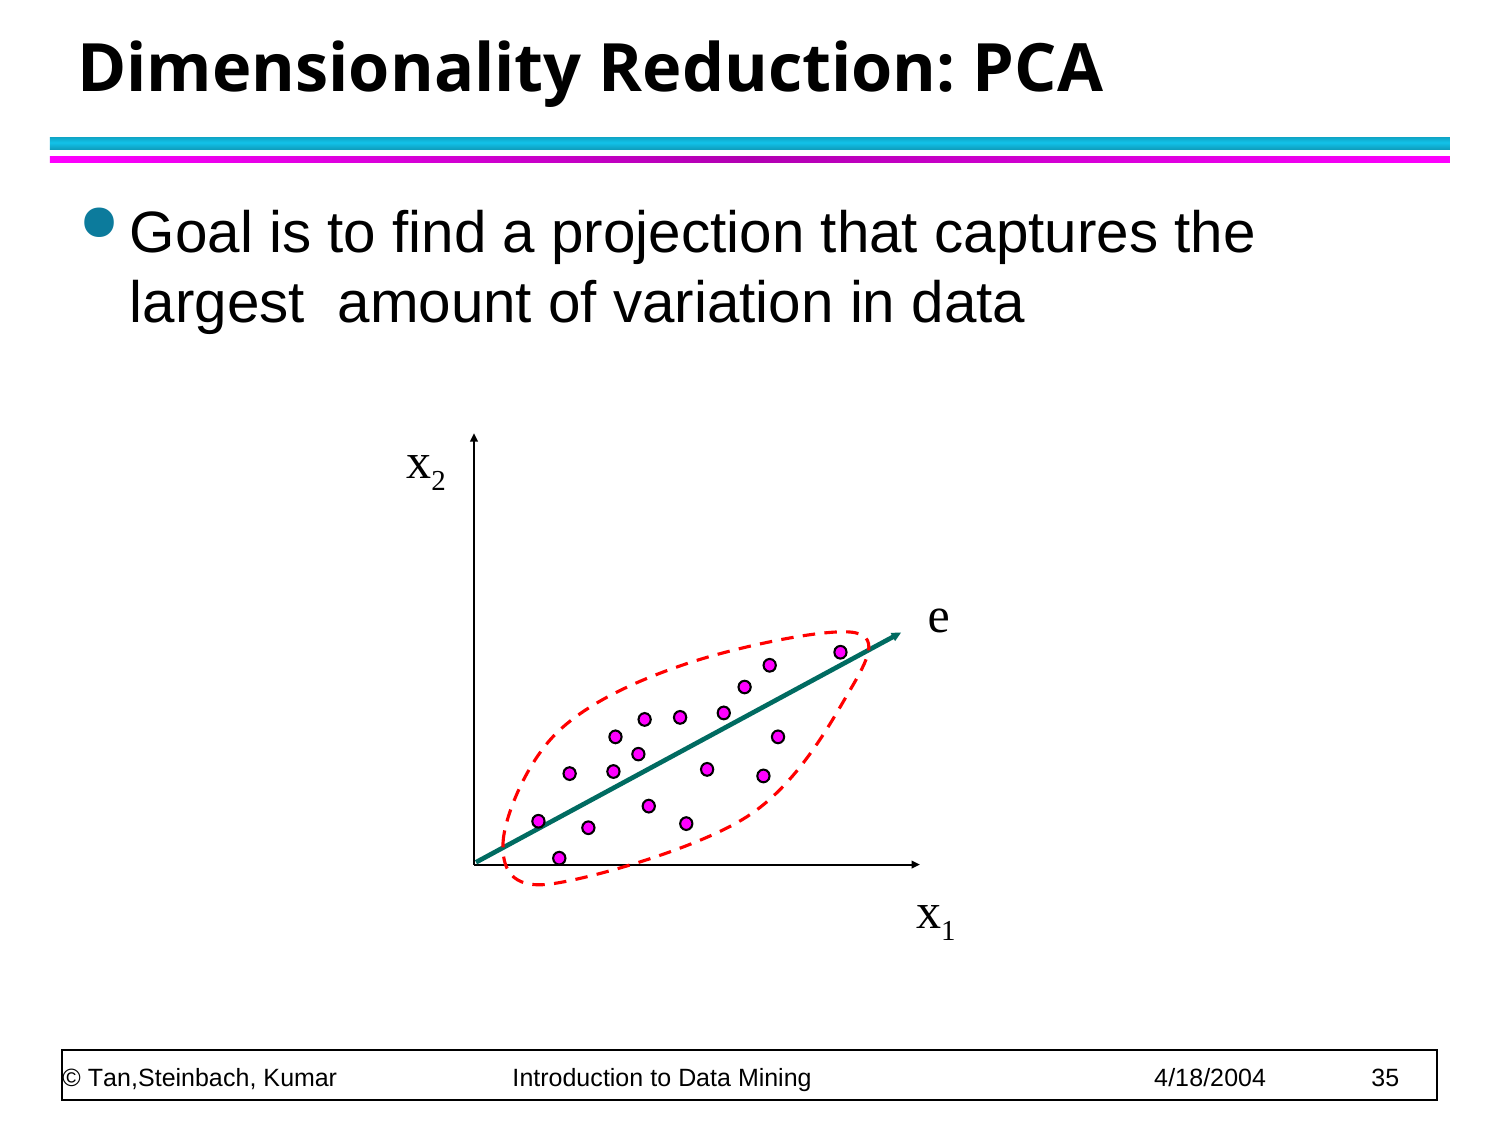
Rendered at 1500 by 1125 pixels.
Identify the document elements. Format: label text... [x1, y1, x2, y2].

text_box [638, 713, 651, 726]
text_box [700, 762, 714, 776]
text_box [632, 747, 645, 761]
text_box [607, 765, 620, 778]
text_box [642, 799, 655, 813]
list Goal is to find a projection that captures the largest amount of variation in data [67, 187, 1432, 1038]
text_box [532, 814, 545, 828]
text_box x2 [391, 420, 461, 505]
text_box [680, 817, 693, 831]
text_box [673, 710, 687, 724]
text_box [771, 730, 785, 744]
text_box [553, 851, 566, 865]
text_box x1 [901, 870, 971, 955]
text_box [757, 769, 770, 783]
text_box e [912, 574, 965, 651]
text_box [738, 680, 751, 694]
text_box [717, 706, 730, 720]
text_box [834, 645, 847, 659]
title Dimensionality Reduction: PCA [62, 22, 1421, 113]
text_box [582, 821, 595, 835]
text_box [563, 767, 576, 781]
text_box [763, 658, 776, 672]
text_box [609, 730, 622, 744]
